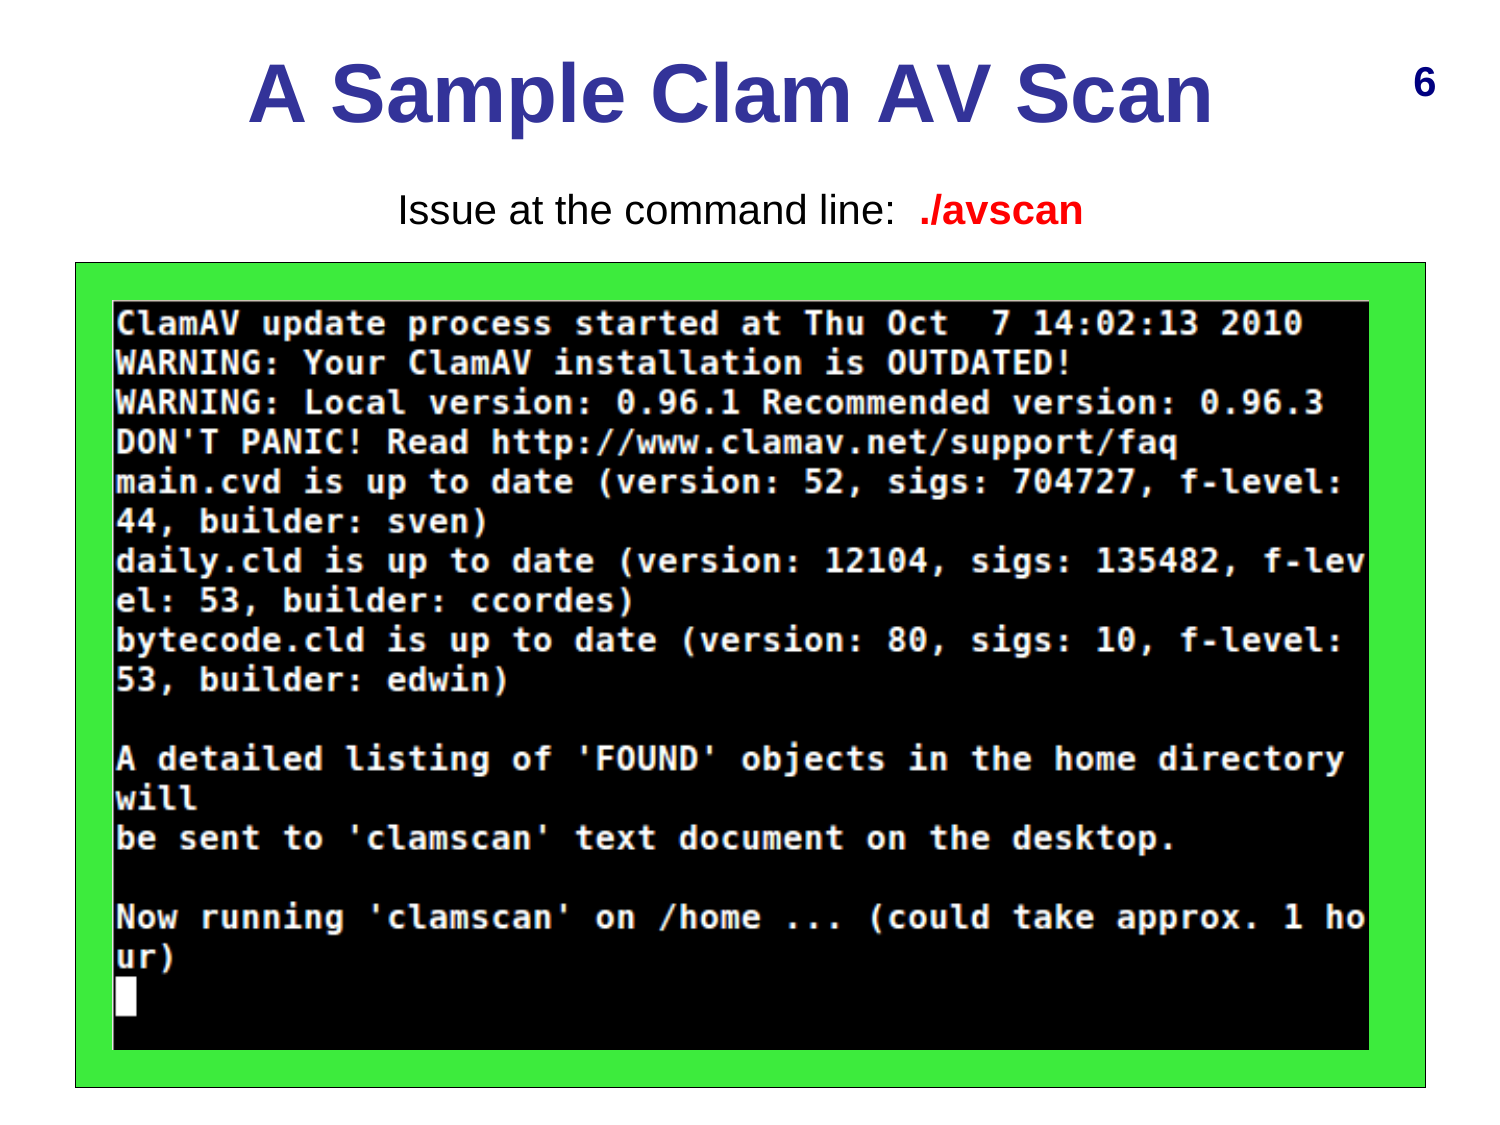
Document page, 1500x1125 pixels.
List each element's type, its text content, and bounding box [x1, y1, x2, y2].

text_box 6 [1387, 47, 1463, 113]
title A Sample Clam AV Scan [150, 37, 1313, 150]
text_box [75, 262, 1426, 1088]
list Issue at the command line: ./avscan [300, 187, 1126, 263]
picture [112, 300, 1369, 1050]
